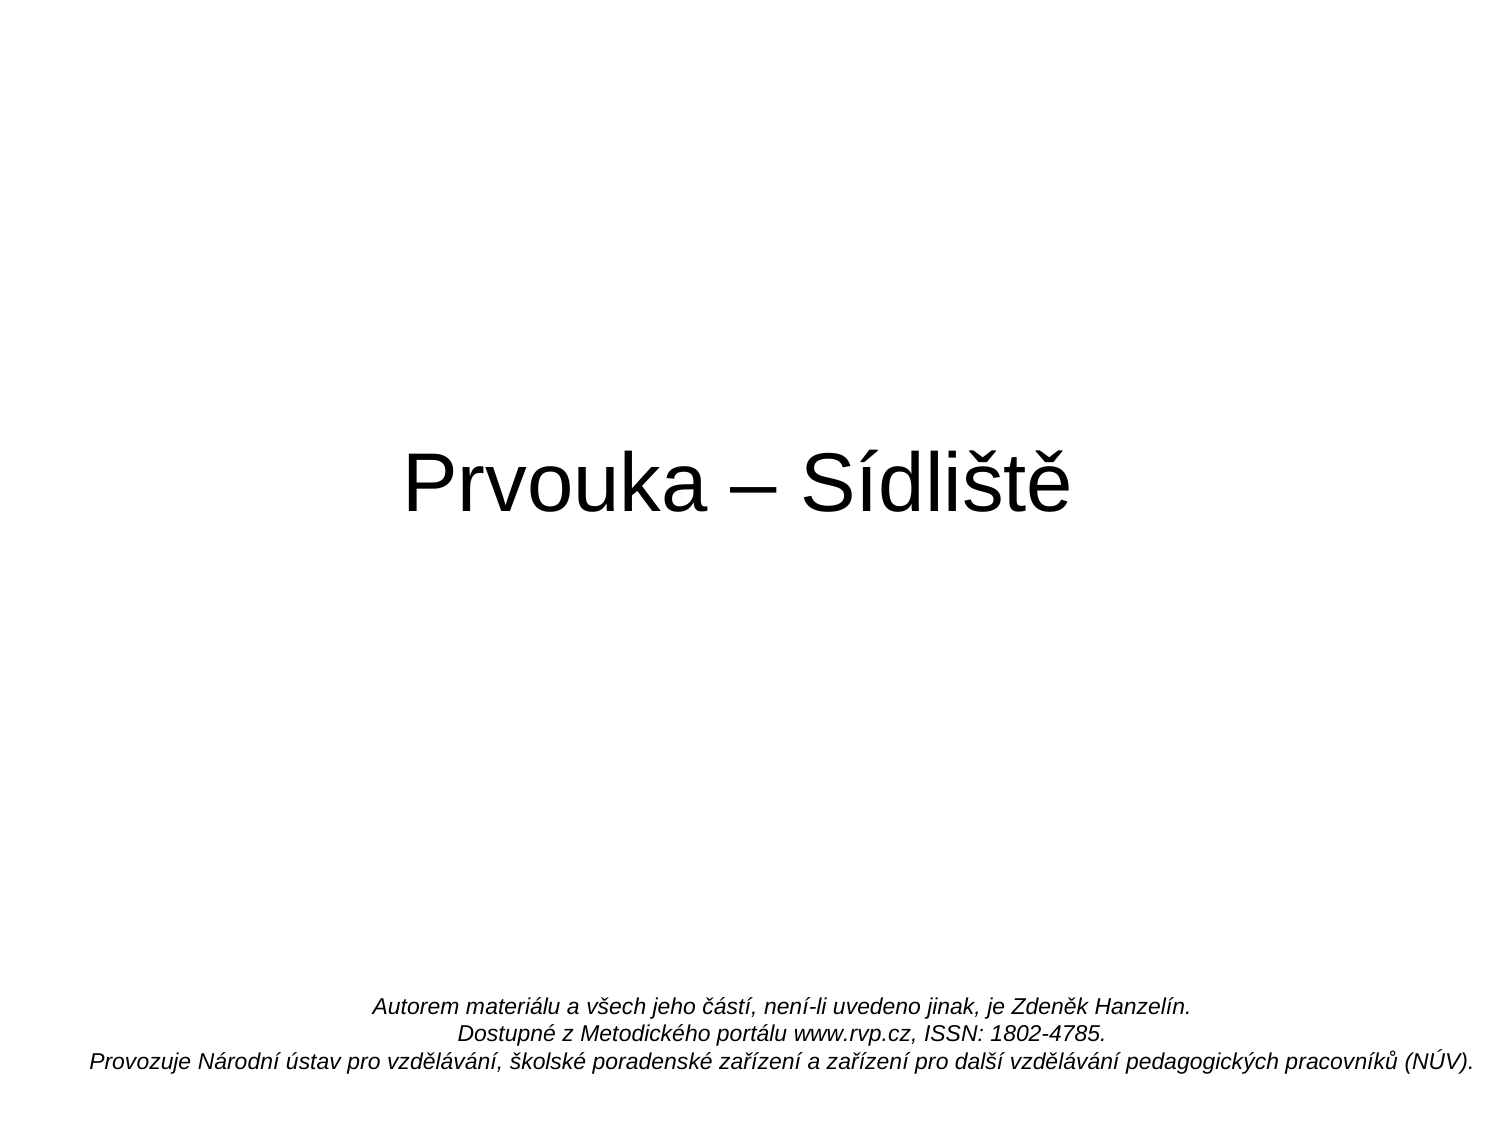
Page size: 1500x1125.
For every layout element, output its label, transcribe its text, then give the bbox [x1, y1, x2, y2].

text_box Prvouka – Sídliště [387, 420, 1089, 537]
text_box Autorem materiálu a všech jeho částí, není-li uvedeno jinak, je Zdeněk Hanzelín. Dostupné z Metodického portálu www.rvp.cz, ISSN: 1802-4785. Provozuje Národní ústav pro vzdělávání, školské poradenské zařízení a zařízení pro další vzdělávání pedagogických pracovníků (NÚV). [64, 983, 1500, 1082]
